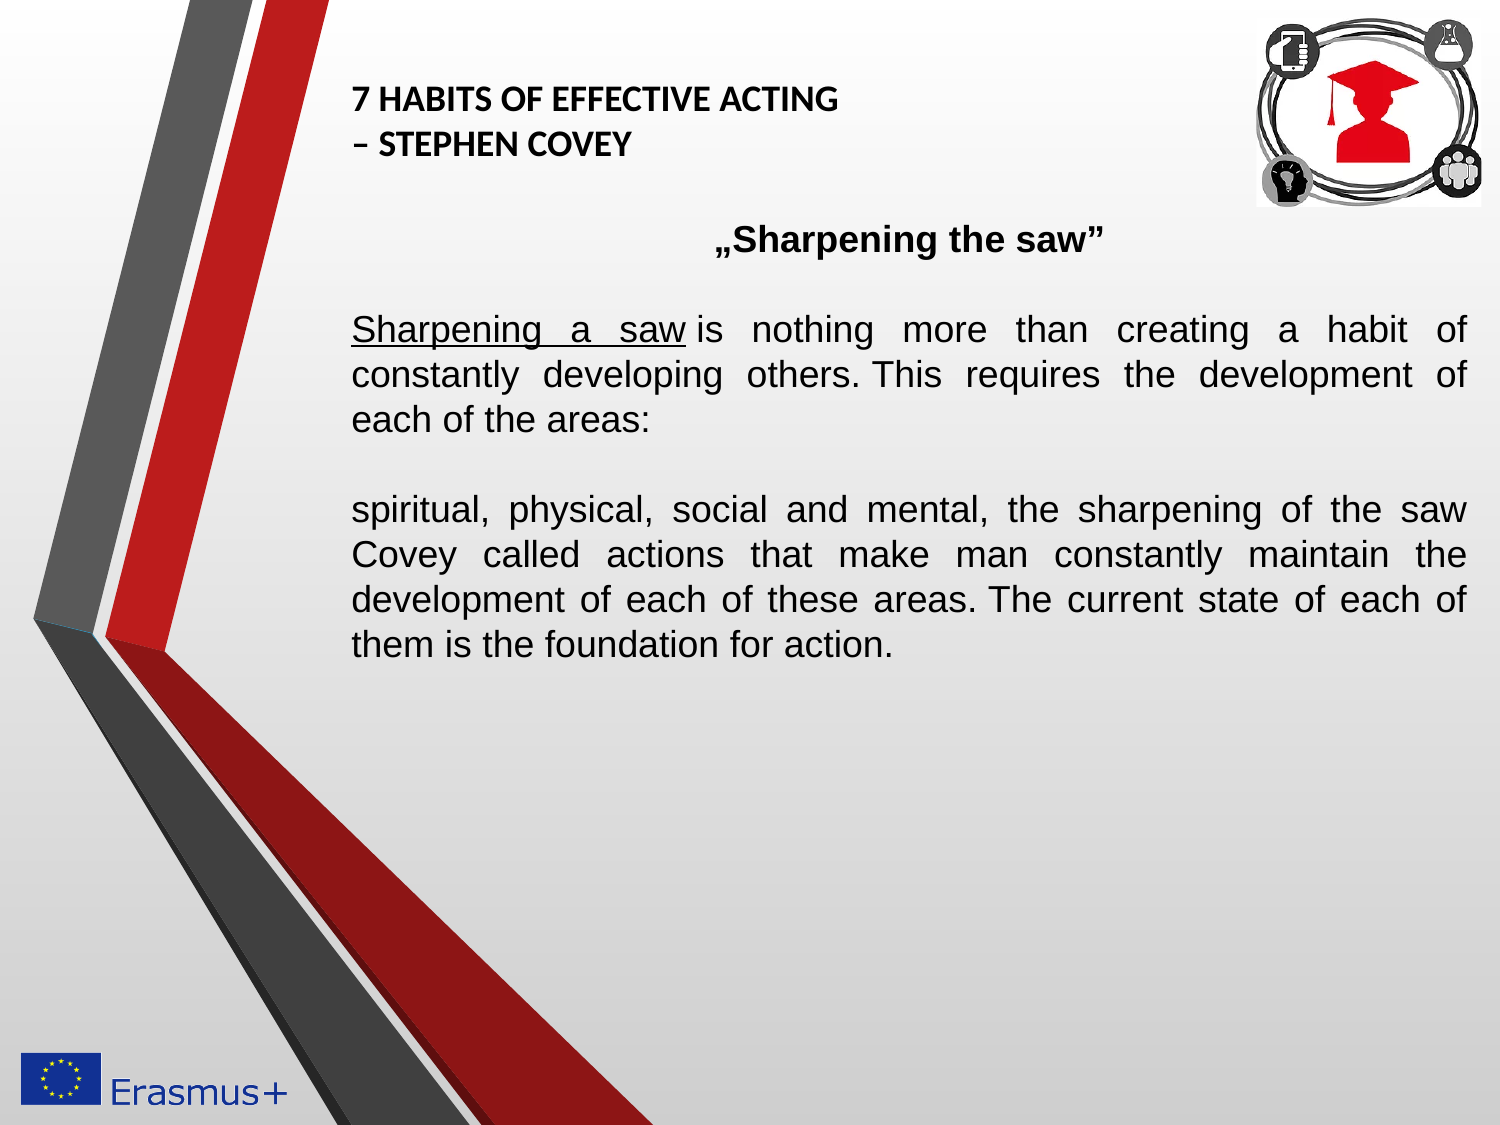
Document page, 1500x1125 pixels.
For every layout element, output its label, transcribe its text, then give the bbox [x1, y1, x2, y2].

picture [1256, 18, 1482, 207]
text_box „Sharpening the saw” Sharpening a saw is nothing more than creating a habit of constantly developing others. This requires the development of each of the areas: spiritual, physical, social and mental, the sharpening of the saw Covey called actions that make man constantly maintain the development of each of these areas. The current state of each of them is the foundation for action. [336, 208, 1483, 943]
text_box 7 HABITS OF EFFECTIVE ACTING – STEPHEN COVEY [336, 66, 1235, 172]
picture [5, 1037, 302, 1120]
chart [1257, 19, 1483, 208]
